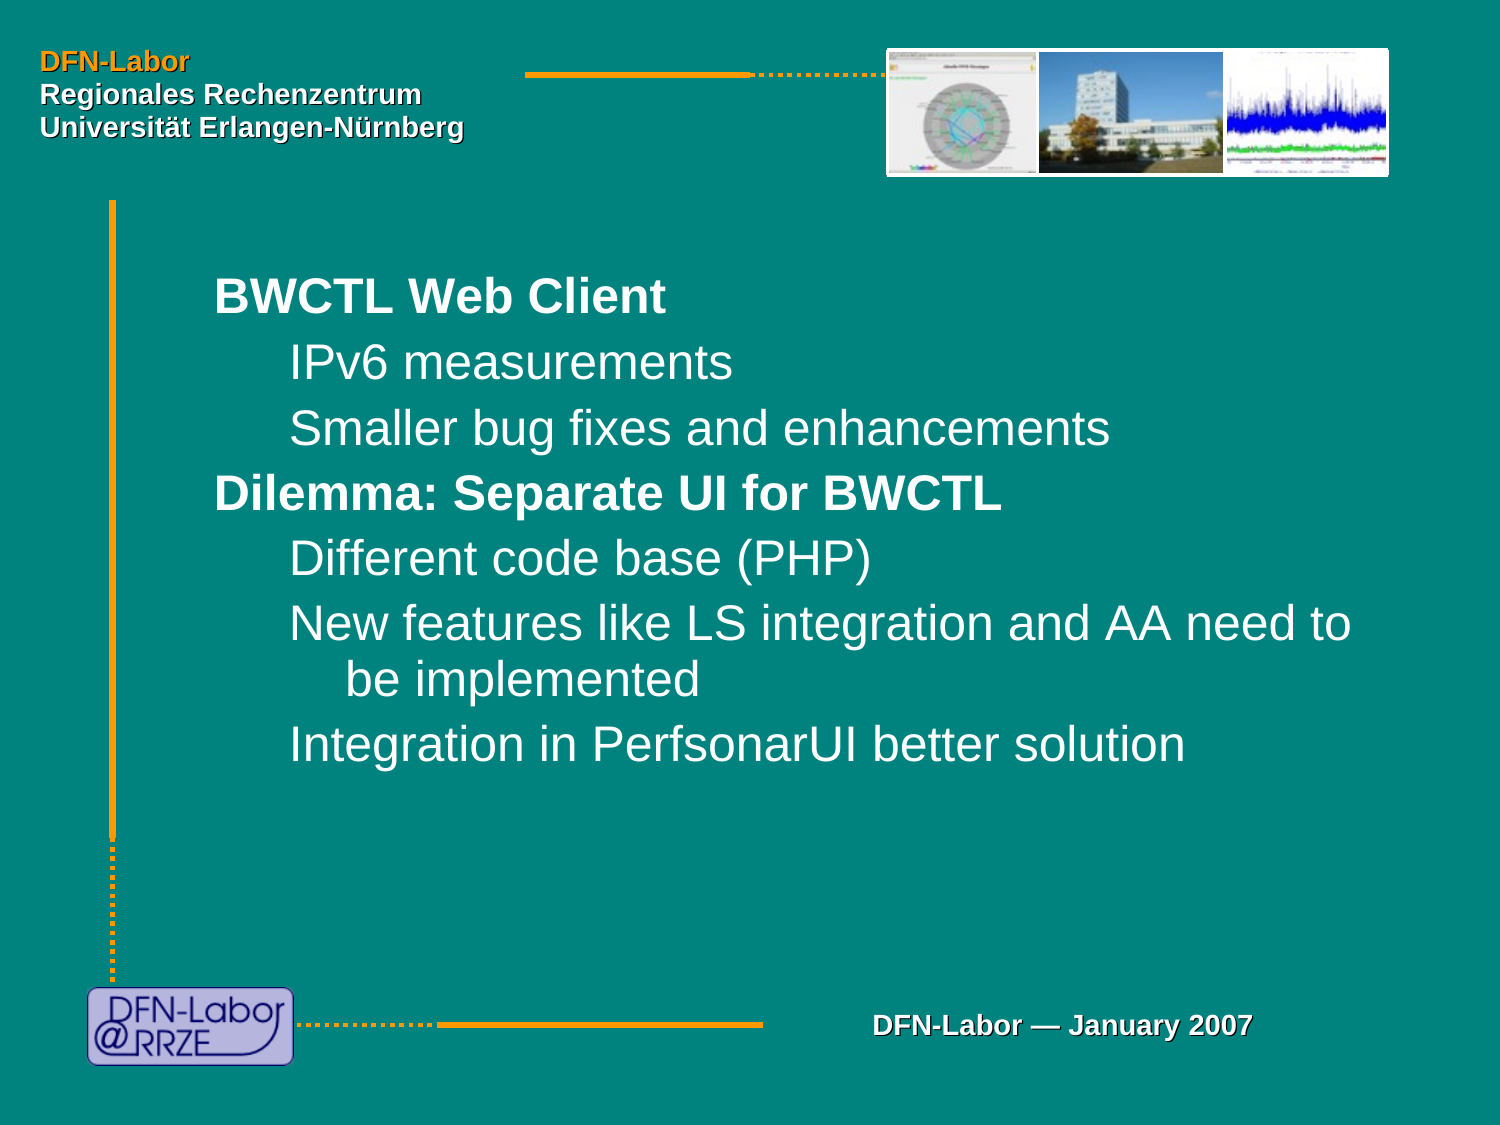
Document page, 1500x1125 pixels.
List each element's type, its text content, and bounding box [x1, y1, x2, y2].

picture [1227, 52, 1386, 173]
picture [1039, 52, 1223, 173]
list BWCTL Web Client IPv6 measurements Smaller bug fixes and enhancements Dilemma: Separate UI for BWCTL Different code base (PHP) New features like LS integration and AA need to be implemented Integration in PerfsonarUI better solution [123, 207, 1417, 842]
picture [889, 52, 1036, 173]
picture [87, 987, 294, 1066]
